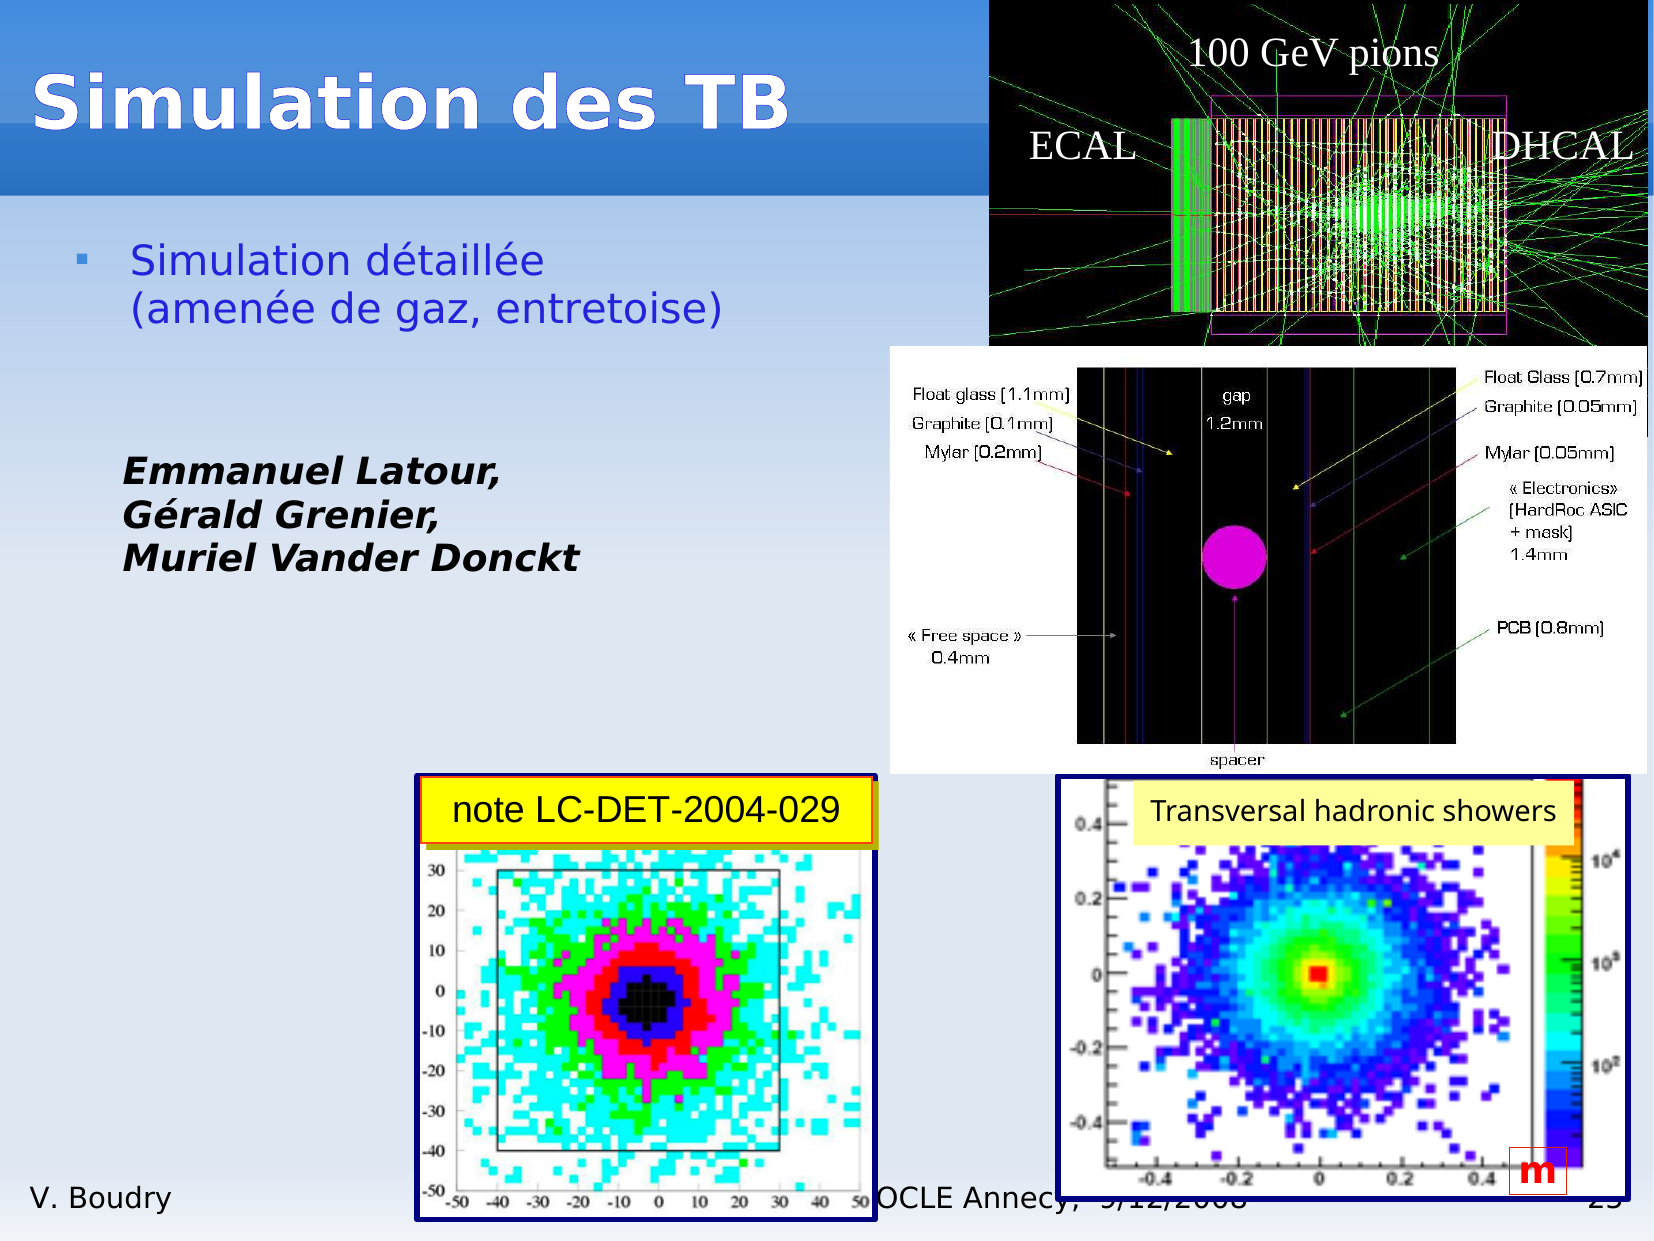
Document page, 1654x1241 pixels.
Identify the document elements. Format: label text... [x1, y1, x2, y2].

text_box DHCAL [1476, 114, 1650, 176]
list Simulation détaillée (amenée de gaz, entretoise) [59, 236, 917, 1137]
picture [0, 0, 1654, 1241]
text_box Emmanuel Latour, Gérald Grenier, Muriel Vander Donckt [108, 442, 725, 588]
text_box m [1509, 1147, 1567, 1195]
text_box note LC-DET-2004-029 [421, 776, 873, 844]
text_box 100 GeV pions [1172, 21, 1466, 84]
title Simulation des TB [1648, 7, 1654, 200]
text_box ECAL [1014, 114, 1153, 176]
text_box Transversal hadronic showers [1133, 780, 1575, 846]
title Simulation des TB [29, 7, 989, 200]
